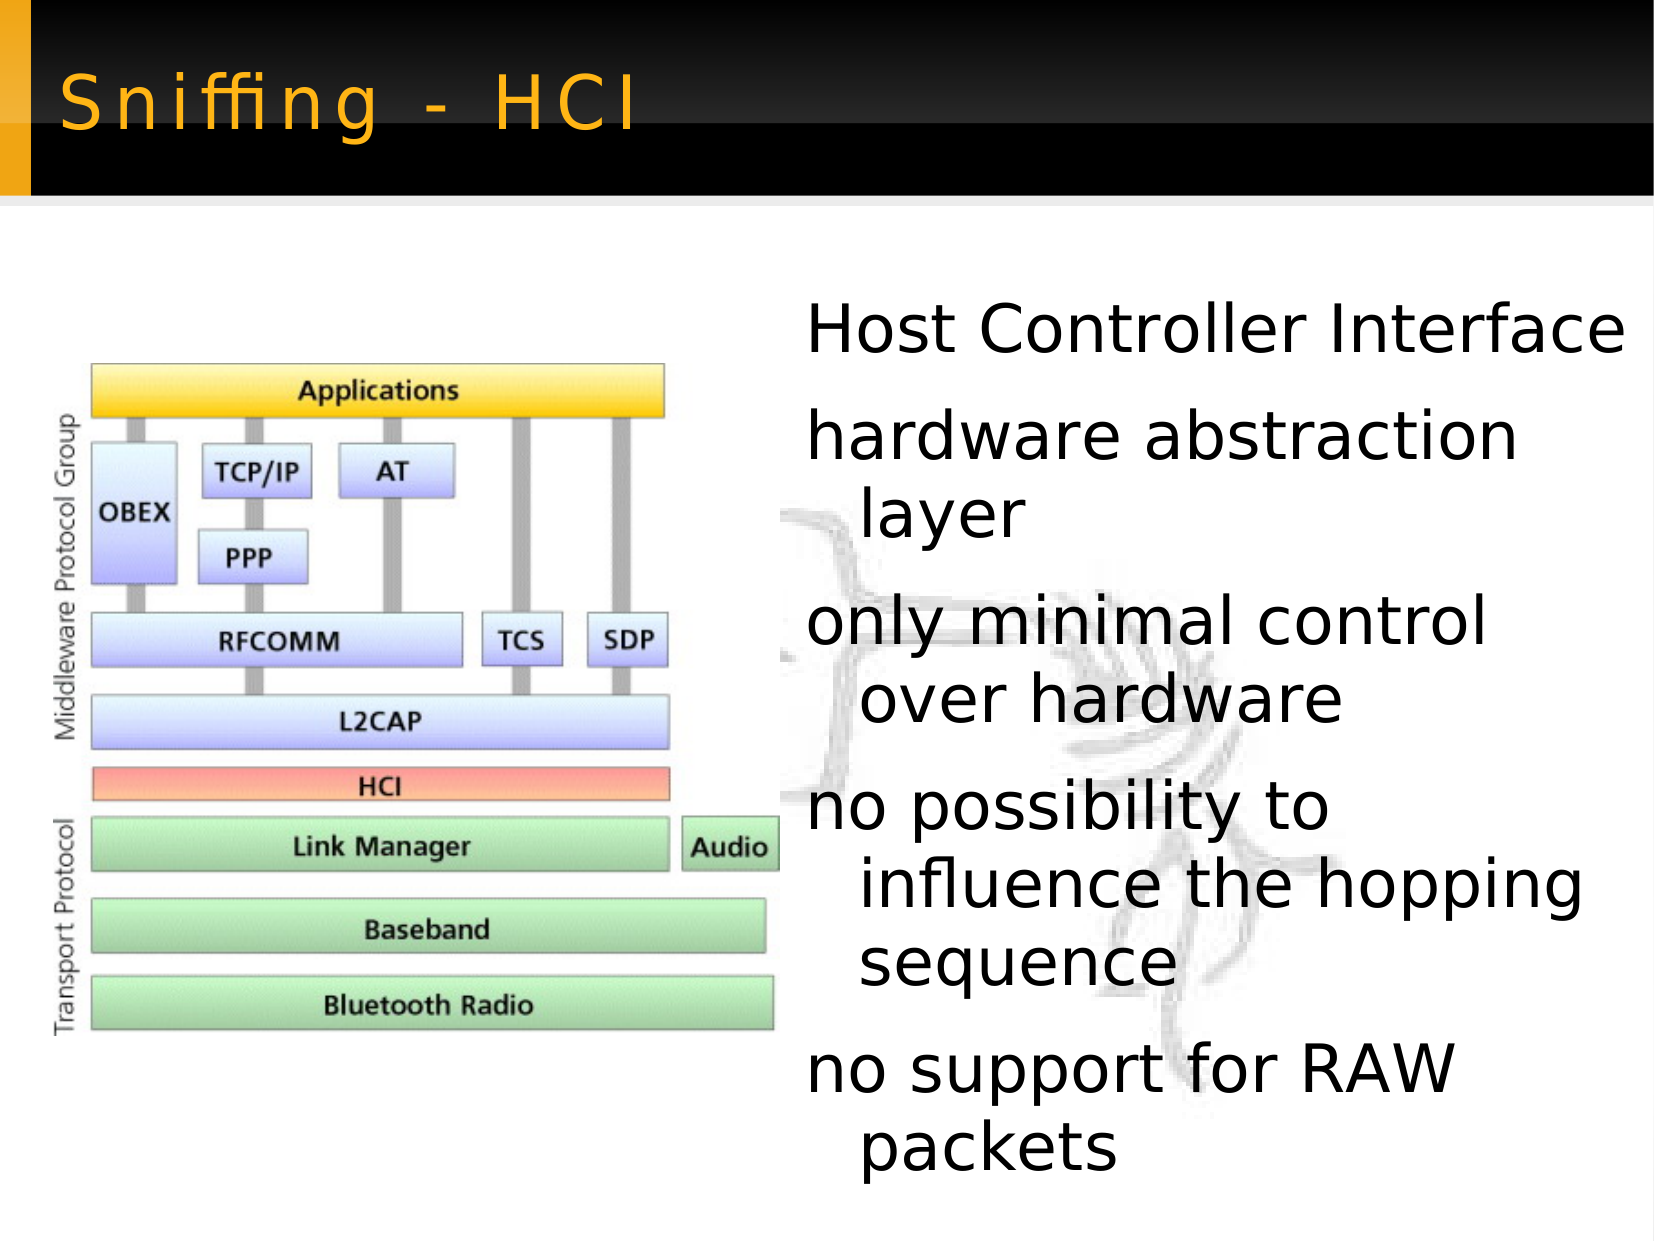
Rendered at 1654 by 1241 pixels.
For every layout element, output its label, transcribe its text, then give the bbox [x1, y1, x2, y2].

list Host Controller Interface hardware abstraction layer only minimal control over hardware no possibility to influence the hopping sequence no support for RAW packets [787, 290, 1651, 1187]
picture [0, 0, 1654, 1241]
title Sniffing - HCI [59, 29, 1595, 178]
